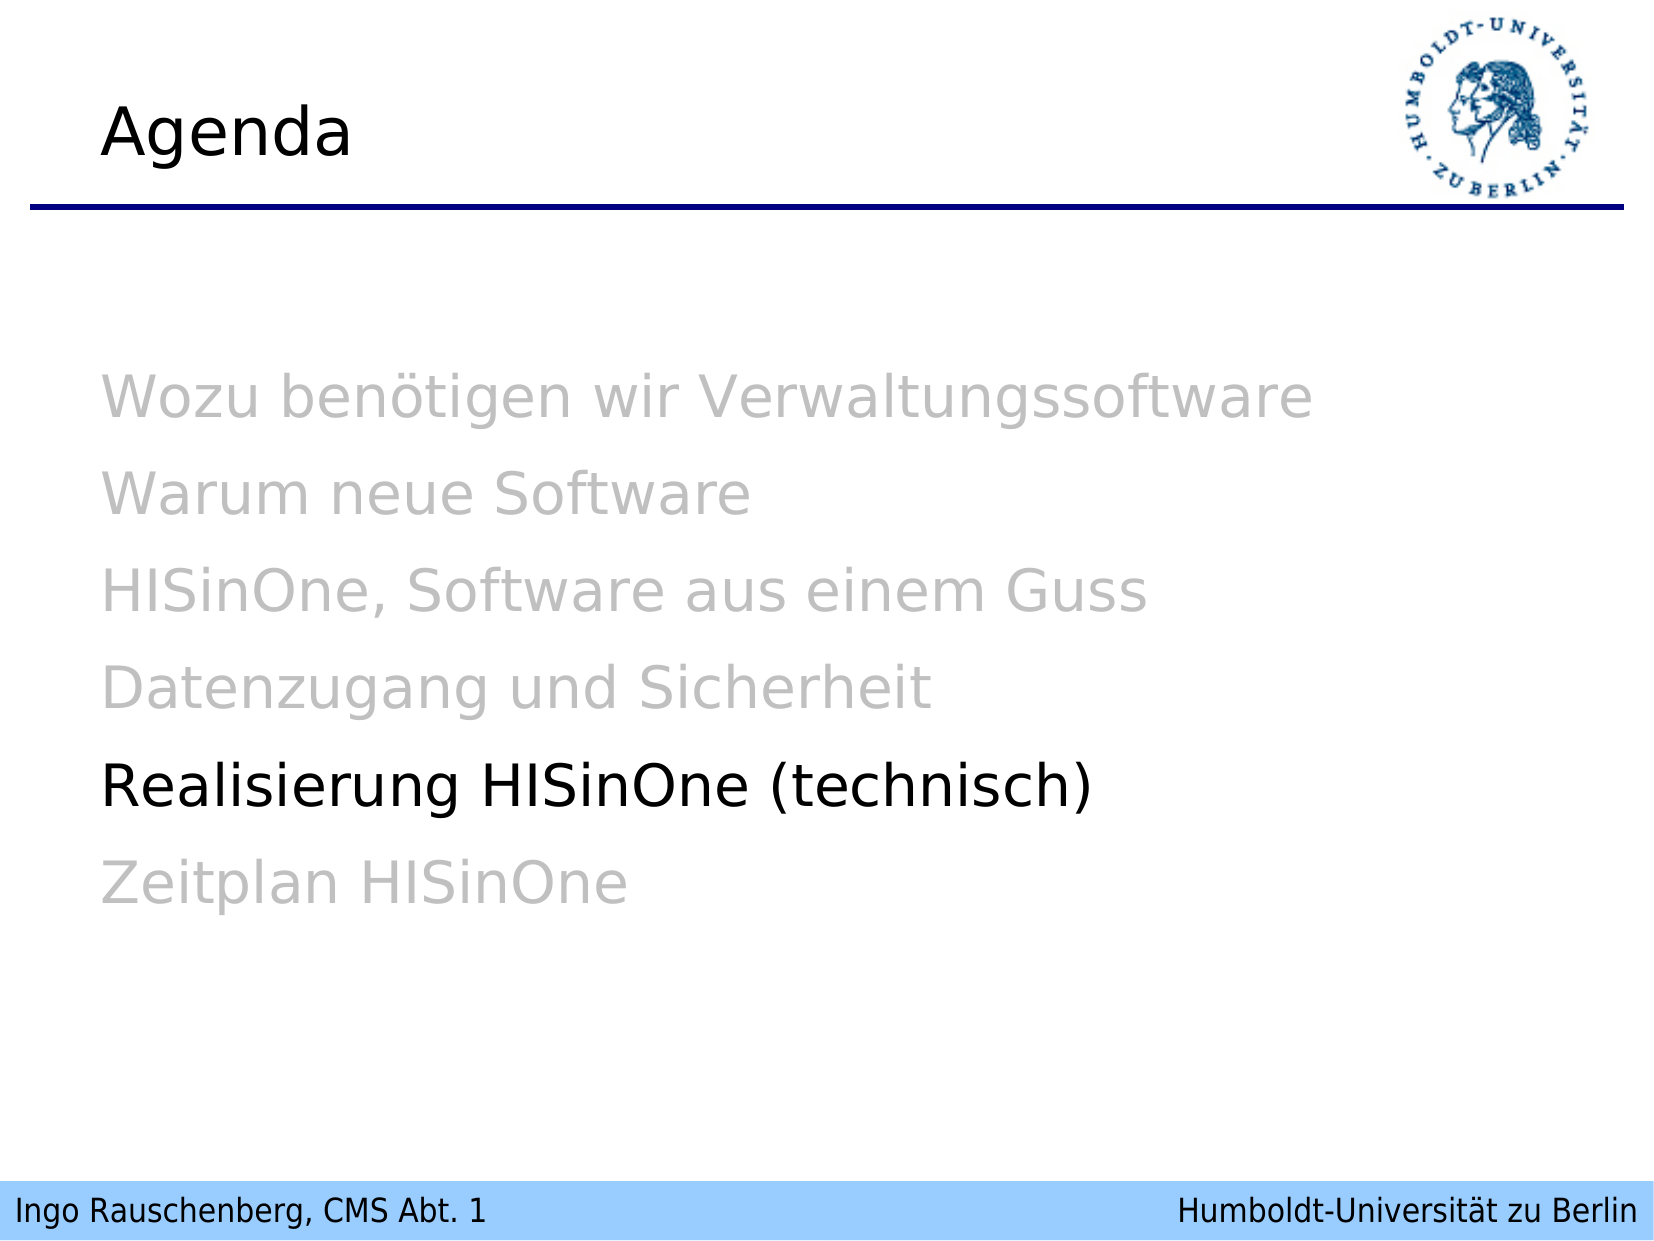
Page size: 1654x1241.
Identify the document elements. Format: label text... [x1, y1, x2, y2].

text_box Humboldt-Universität zu Berlin [826, 1181, 1654, 1241]
text_box Ingo Rauschenberg, CMS Abt. 1 [0, 1181, 826, 1241]
title Agenda [82, 56, 1388, 207]
picture [1398, 10, 1595, 204]
list Wozu benötigen wir Verwaltungssoftware Warum neue Software HISinOne, Software aus einem Guss Datenzugang und Sicherheit Realisierung HISinOne (technisch) Zeitplan HISinOne [82, 265, 1571, 1094]
